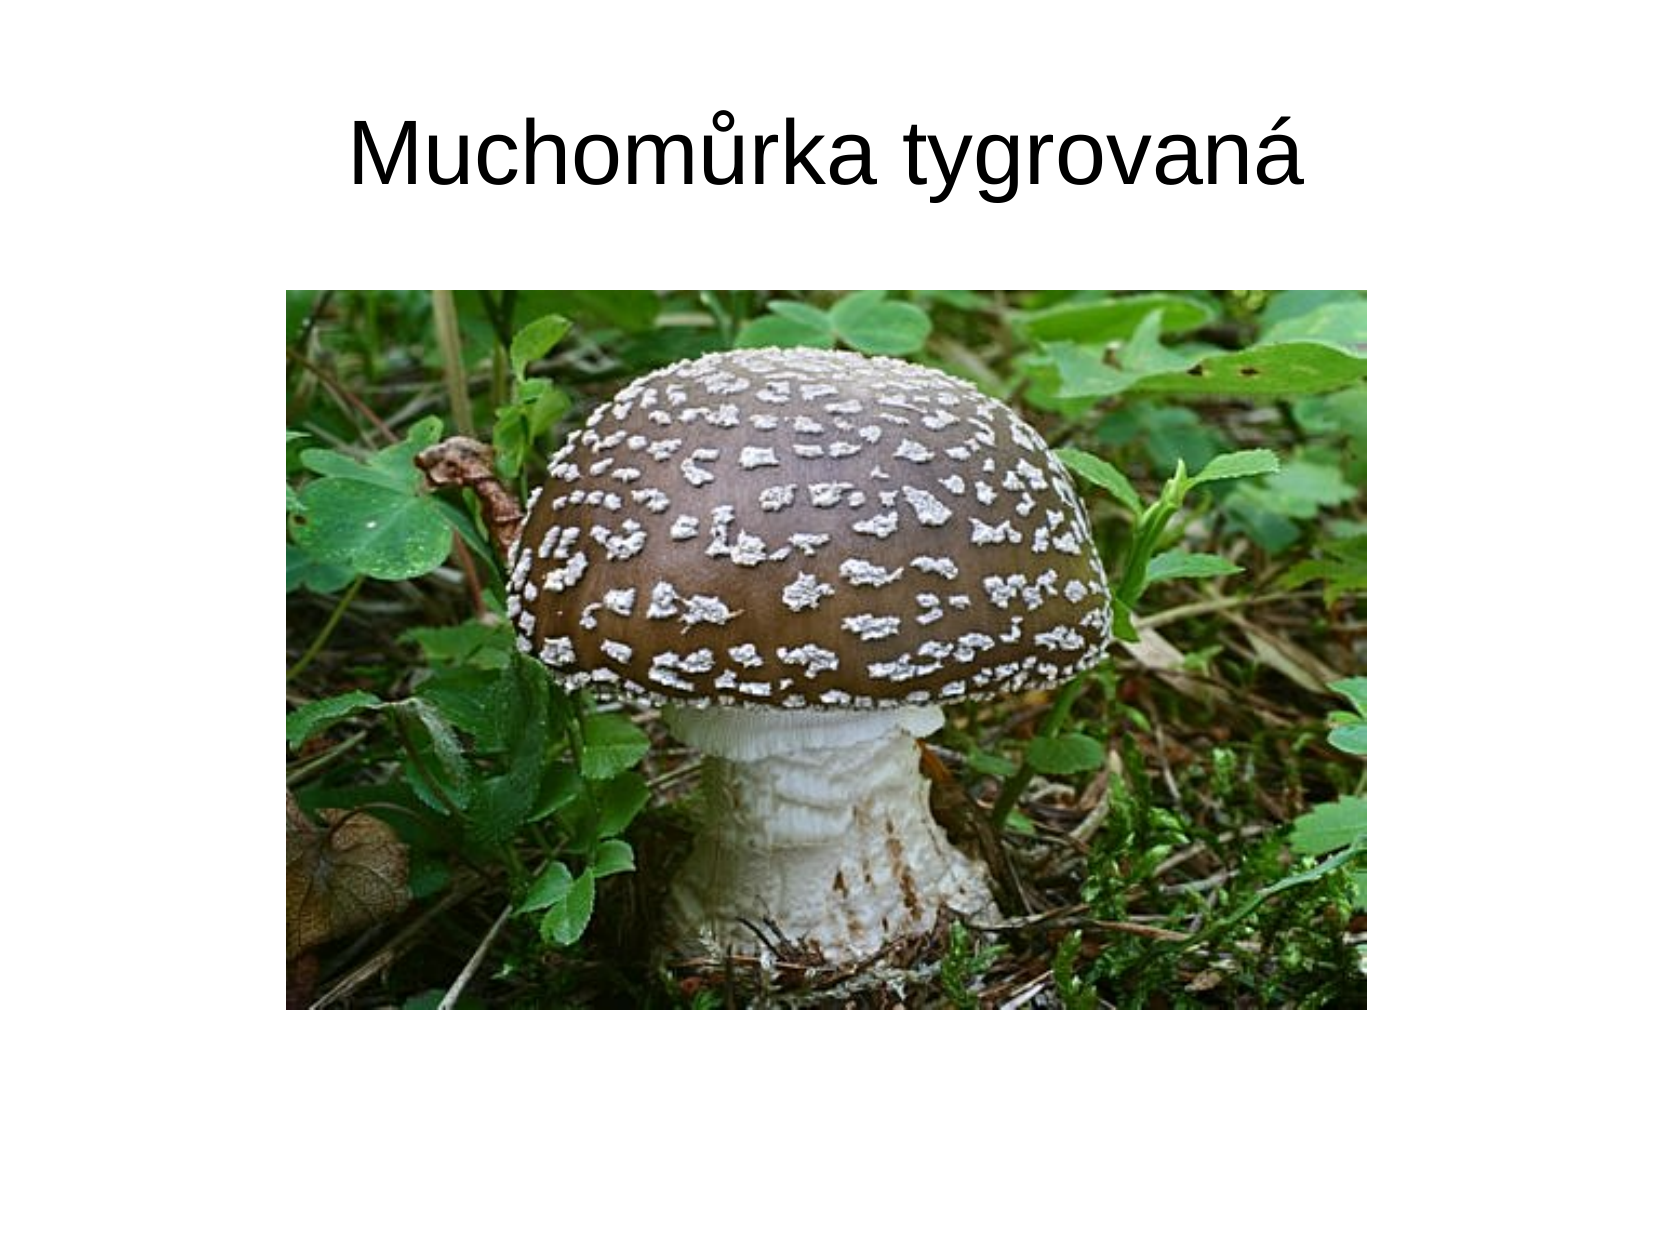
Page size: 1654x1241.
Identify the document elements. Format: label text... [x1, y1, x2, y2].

picture [286, 290, 1367, 1010]
title Muchomůrka tygrovaná [82, 49, 1571, 257]
